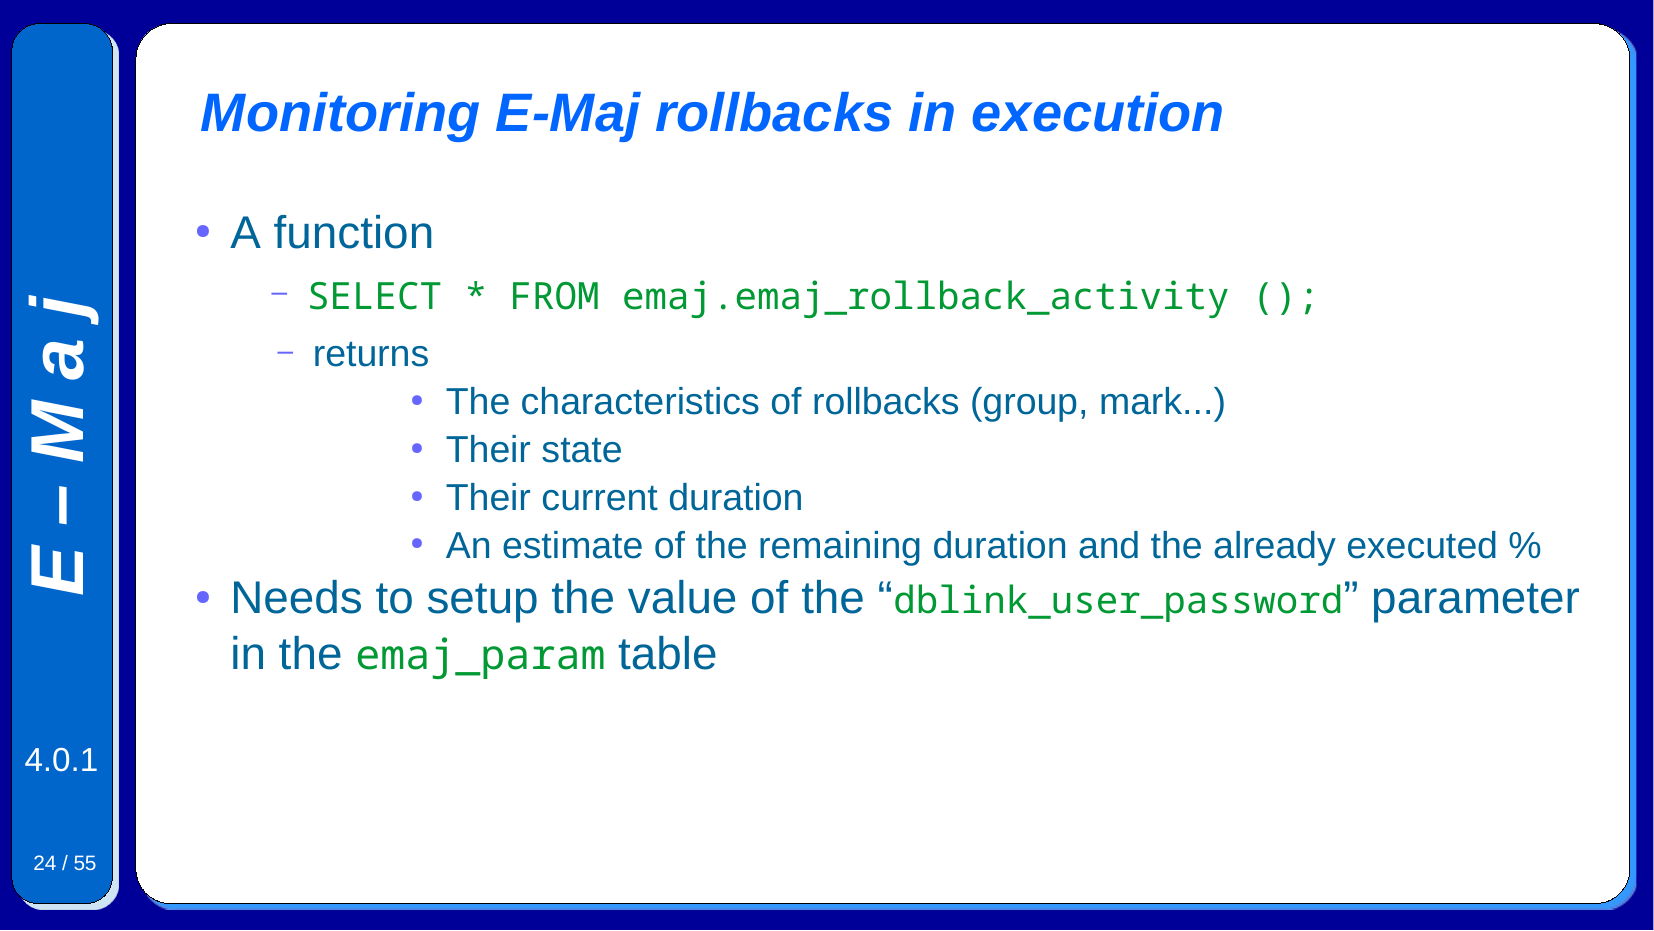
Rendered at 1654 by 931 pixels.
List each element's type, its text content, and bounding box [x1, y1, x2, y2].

title Monitoring E-Maj rollbacks in execution [200, 34, 1575, 191]
list A function SELECT * FROM emaj.emaj_rollback_activity (); returns The characteristics of rollbacks (group, mark...) Their state Their current duration An estimate of the remaining duration and the already executed % Needs to setup the value of the “dblink_user_password” parameter in the emaj_param table [177, 206, 1587, 827]
